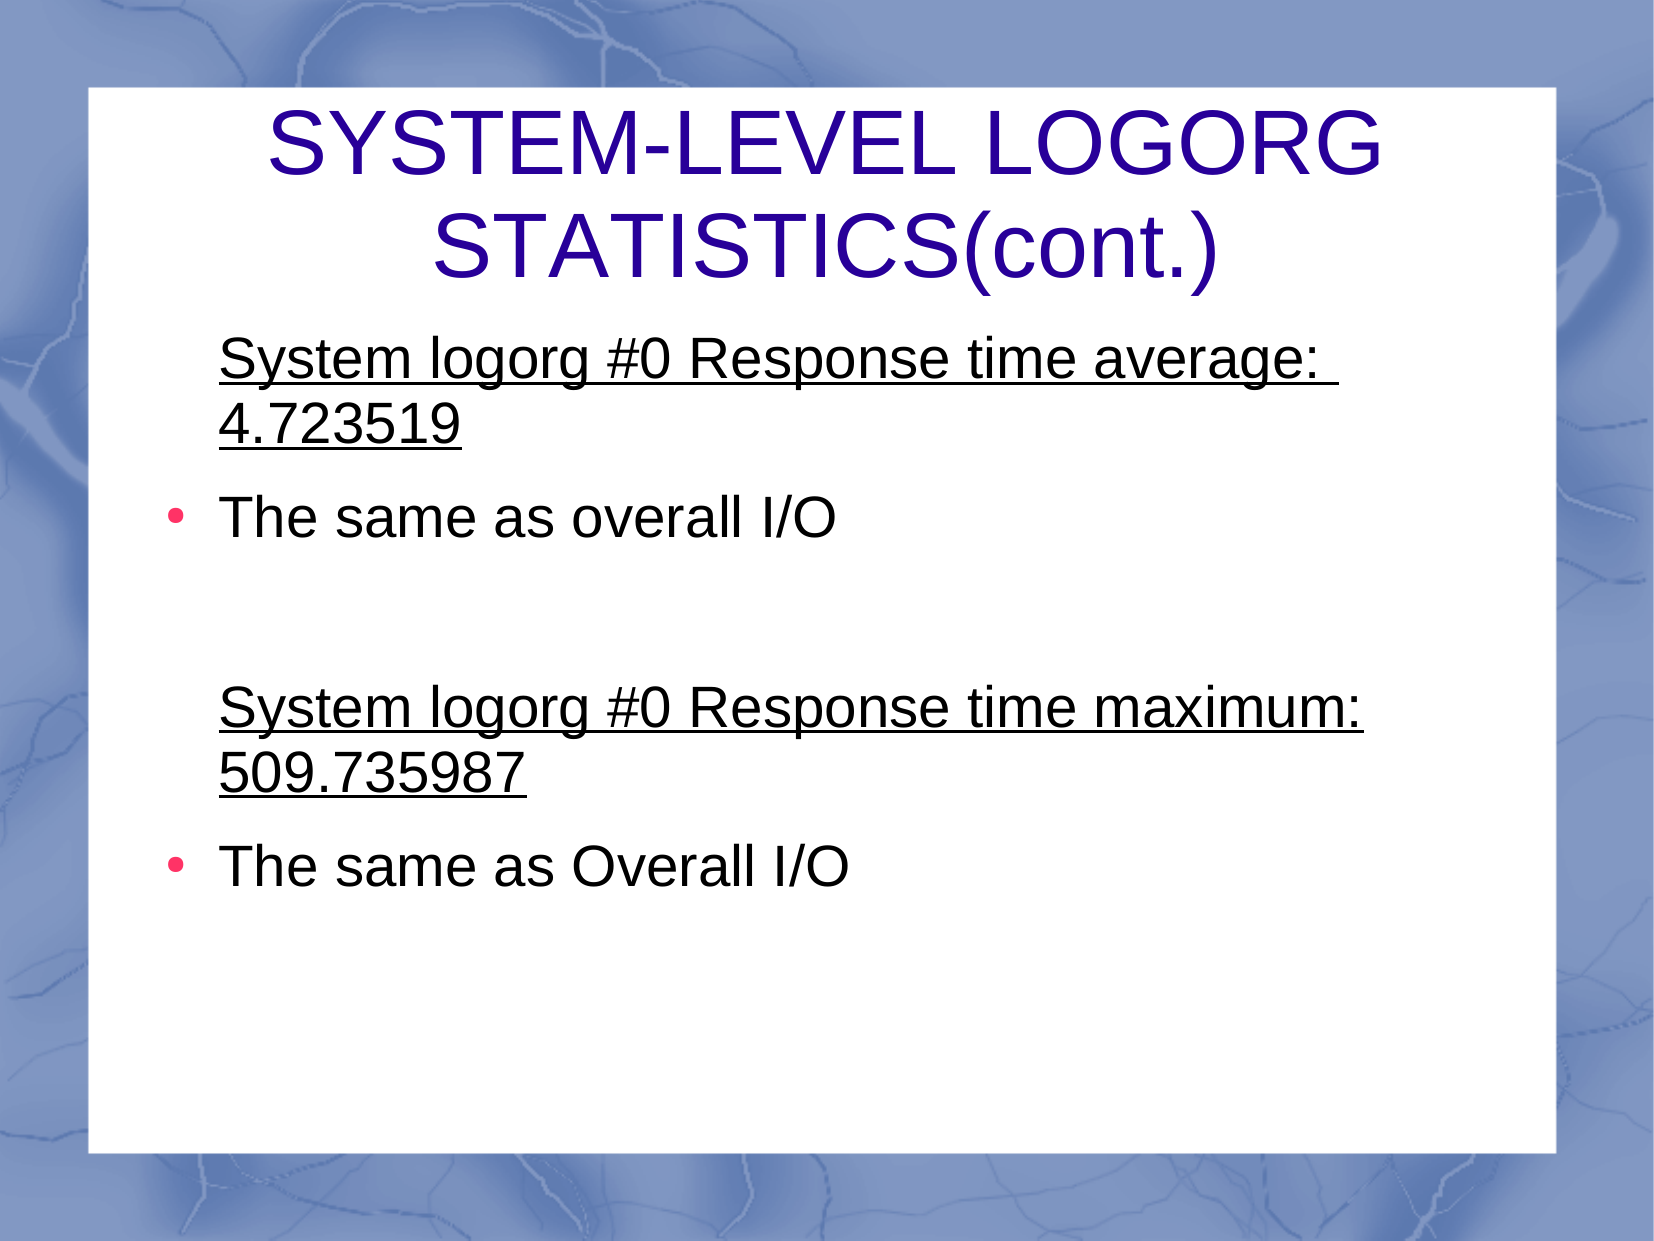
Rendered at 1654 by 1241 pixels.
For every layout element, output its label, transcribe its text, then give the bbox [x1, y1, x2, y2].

list System logorg #0 Response time average: 4.723519 The same as overall I/O System logorg #0 Response time maximum: 509.735987 The same as Overall I/O [147, 325, 1506, 1130]
picture [0, 0, 1654, 1241]
title SYSTEM-LEVEL LOGORG STATISTICS(cont.) [118, 91, 1536, 297]
